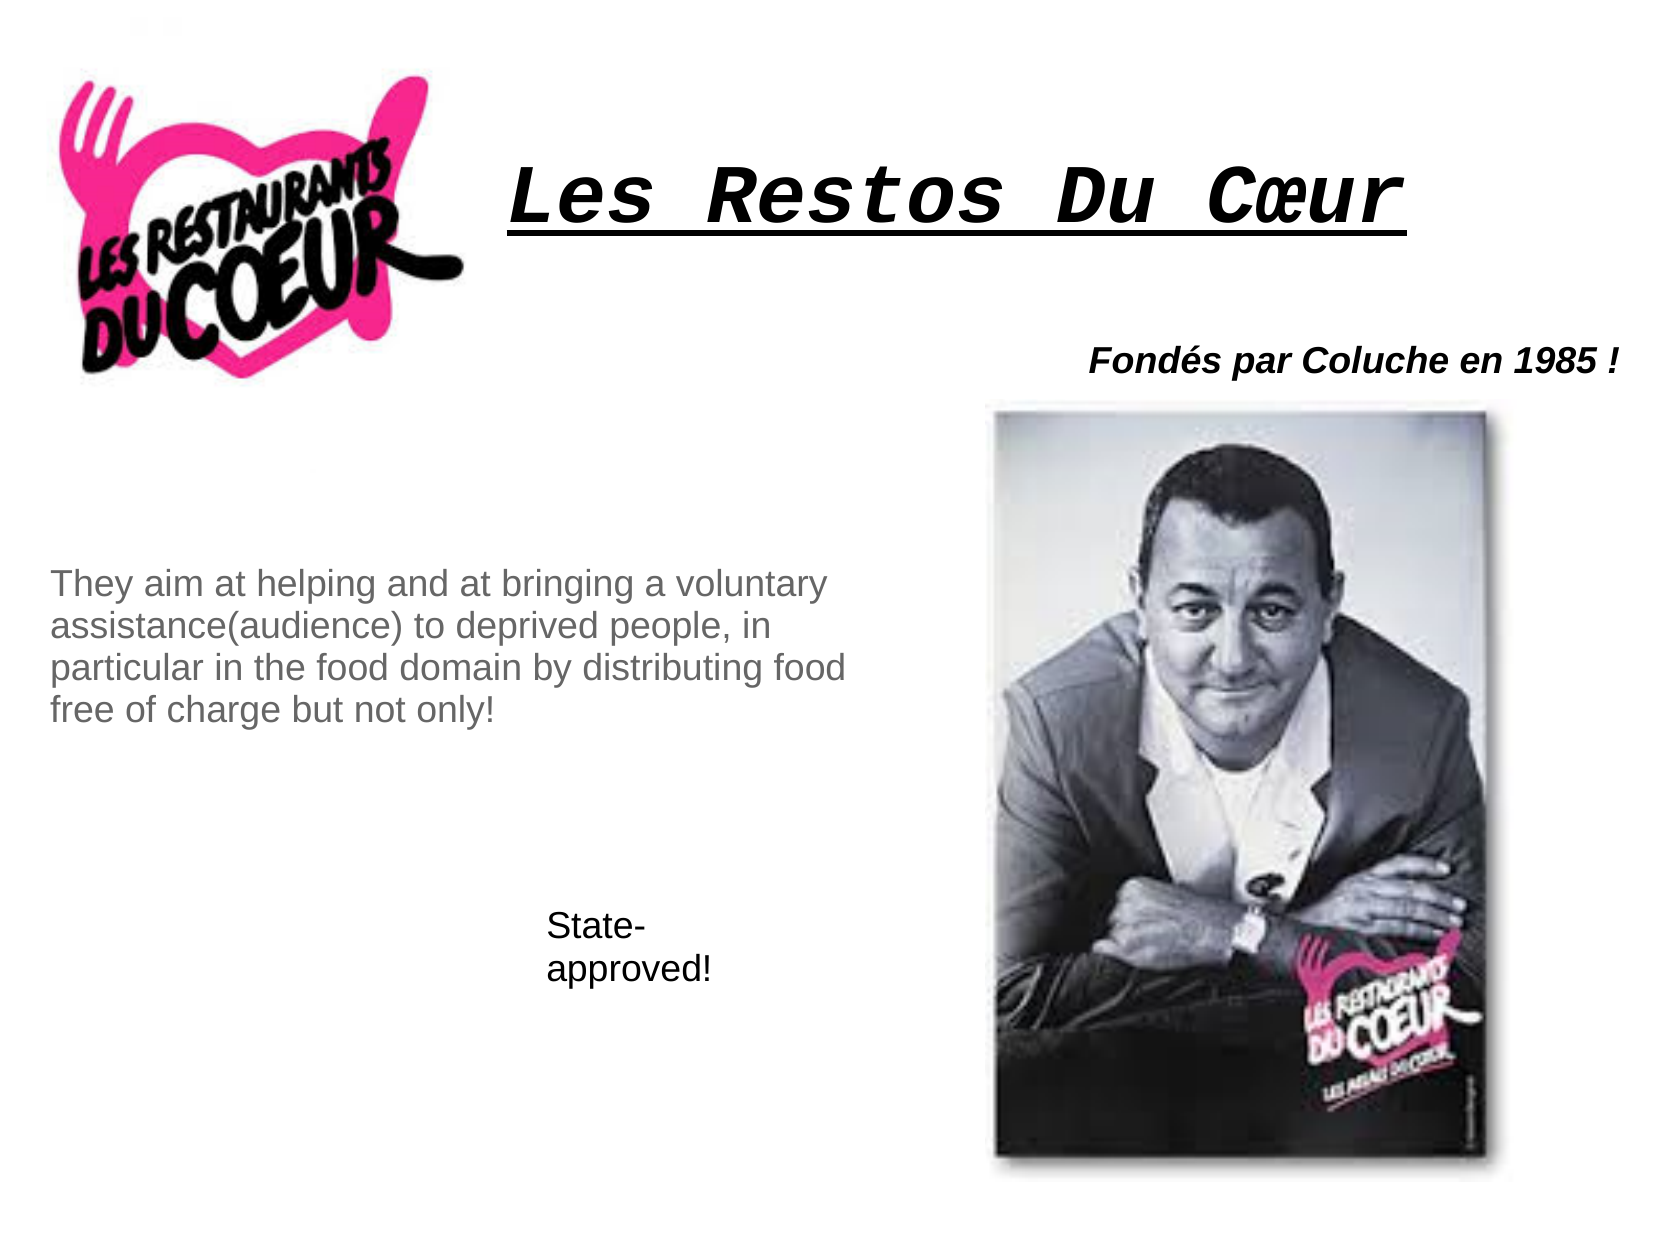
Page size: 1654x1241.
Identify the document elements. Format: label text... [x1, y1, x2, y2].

title Les Restos Du Cœur [485, 106, 1441, 296]
picture [14, 2, 485, 473]
text_box They aim at helping and at bringing a voluntary assistance(audience) to deprived people, in particular in the food domain by distributing food free of charge but not only! [35, 555, 886, 1152]
picture [985, 399, 1517, 1182]
text_box Fondés par Coluche en 1985 ! [1073, 331, 1654, 516]
text_box State-approved! [531, 897, 827, 955]
